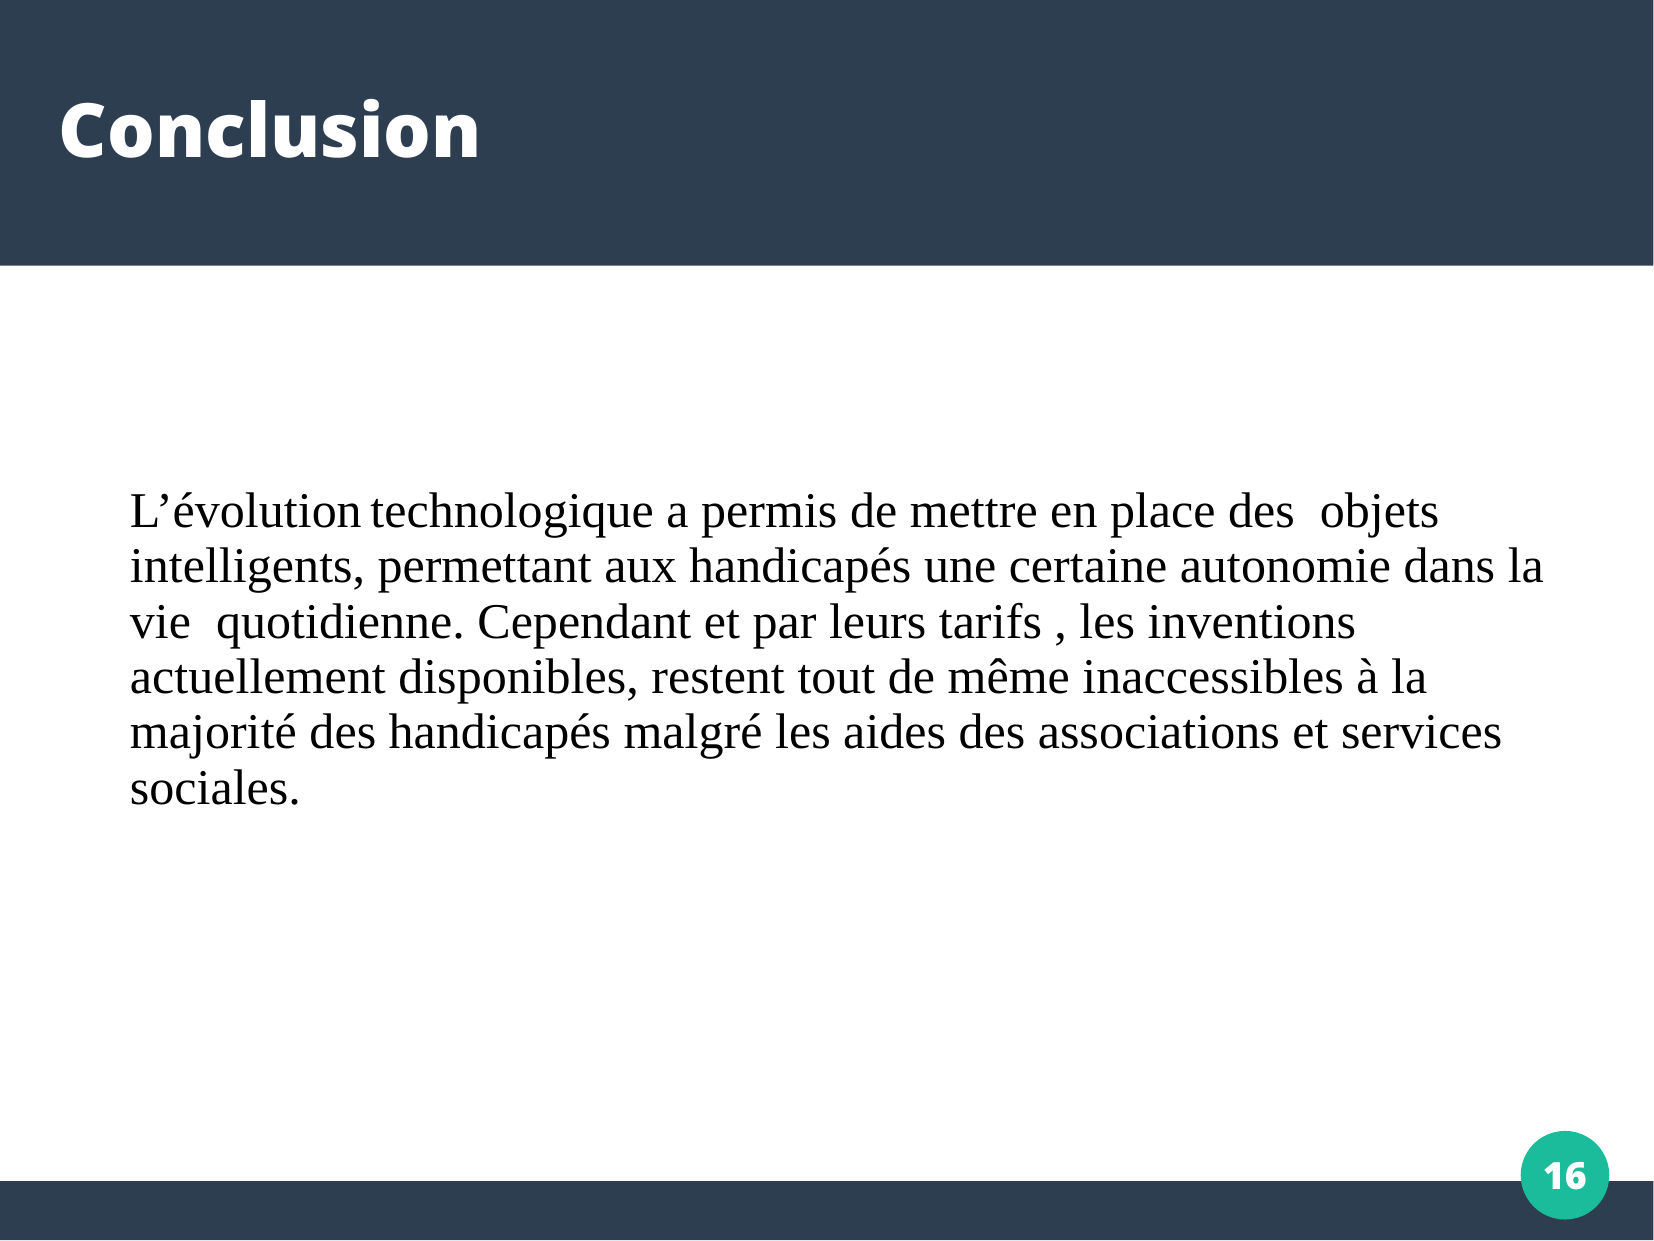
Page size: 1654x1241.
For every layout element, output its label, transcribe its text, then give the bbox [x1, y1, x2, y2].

list L’évolution technologique a permis de mettre en place des objets intelligents, permettant aux handicapés une certaine autonomie dans la vie quotidienne. Cependant et par leurs tarifs , les inventions actuellement disponibles, restent tout de même inaccessibles à la majorité des handicapés malgré les aides des associations et services sociales. [59, 324, 1595, 1152]
title Conclusion [59, 49, 1595, 207]
